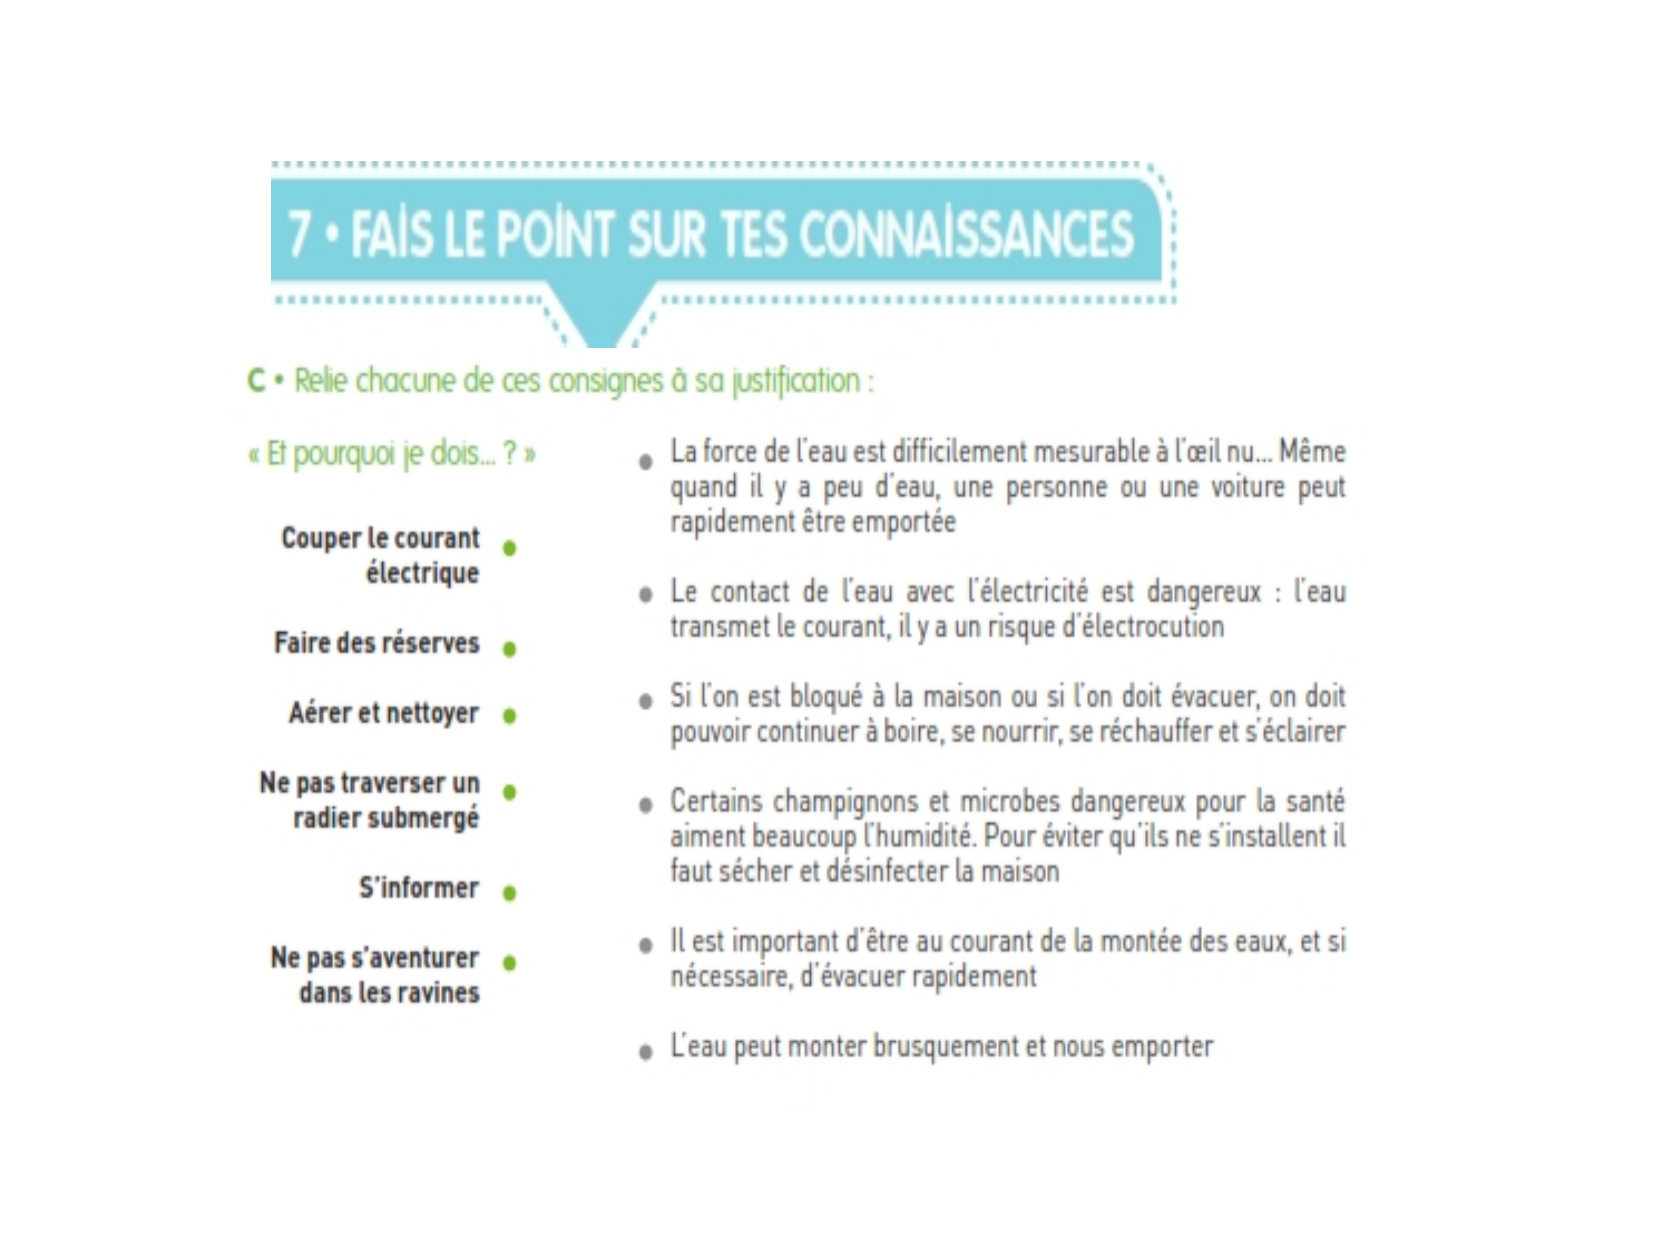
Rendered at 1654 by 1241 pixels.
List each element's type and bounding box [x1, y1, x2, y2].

picture [224, 161, 1418, 1111]
